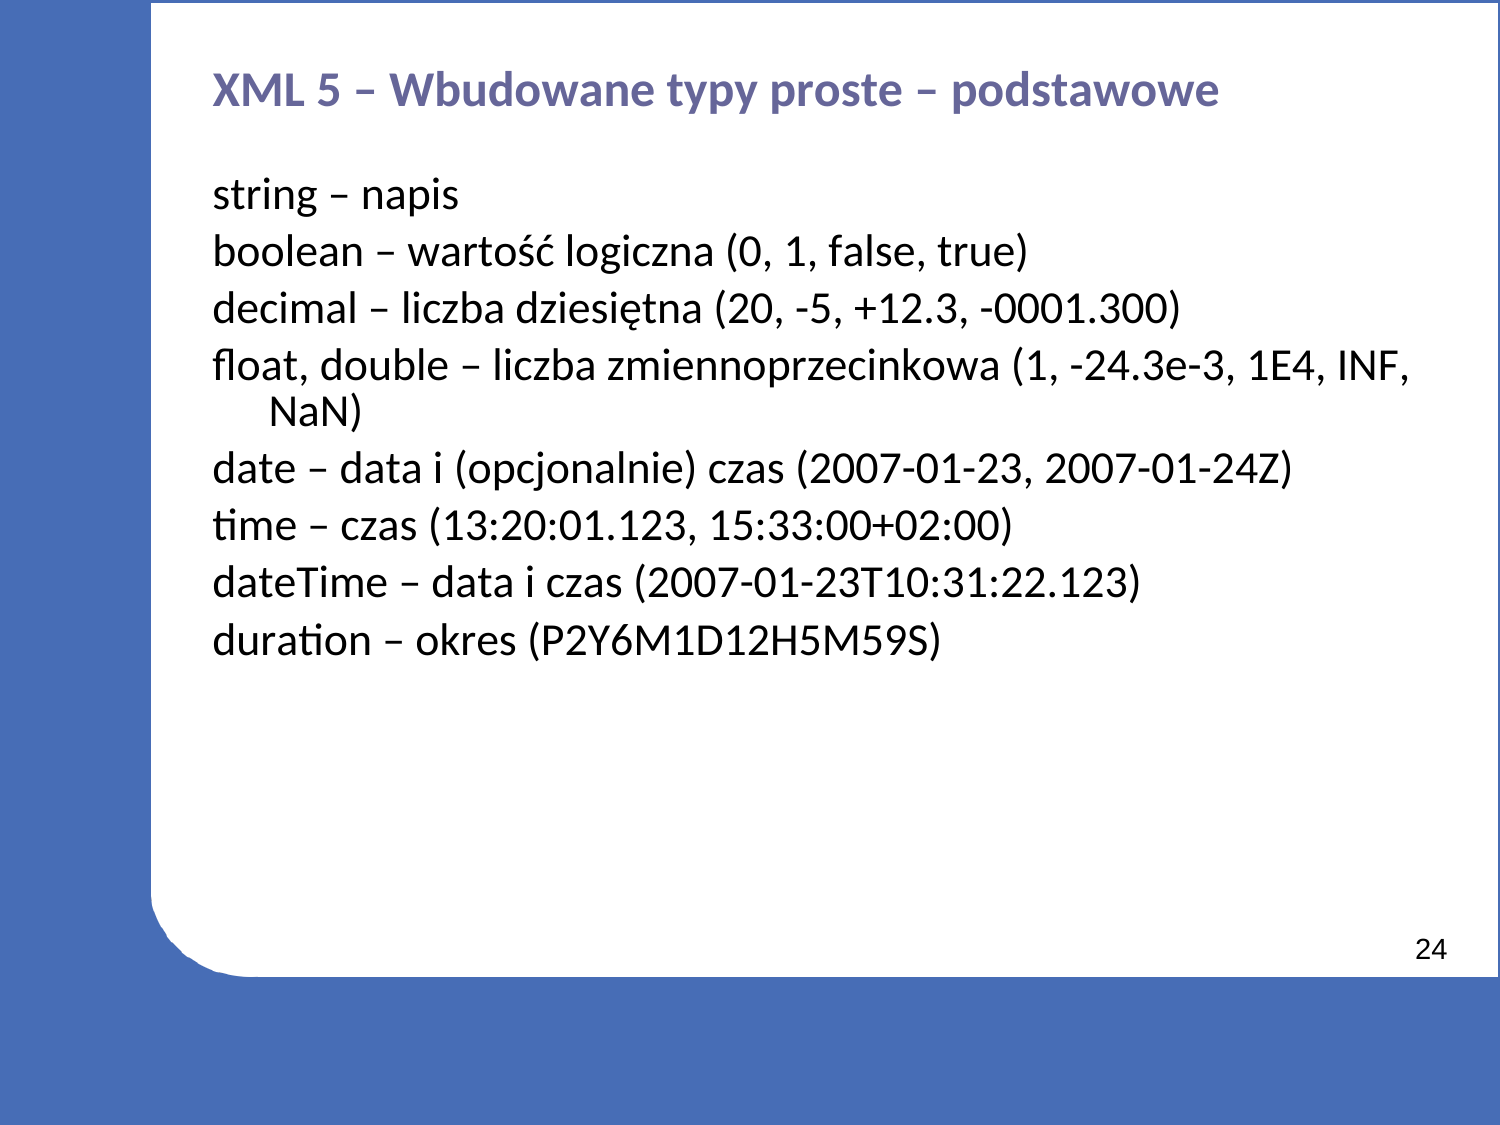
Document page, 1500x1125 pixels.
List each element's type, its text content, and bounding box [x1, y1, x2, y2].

picture [0, 0, 1500, 1125]
list string – napis boolean – wartość logiczna (0, 1, false, true) decimal – liczba dziesiętna (20, -5, +12.3, -0001.300) float, double – liczba zmiennoprzecinkowa (1, -24.3e-3, 1E4, INF, NaN) date – data i (opcjonalnie) czas (2007-01-23, 2007-01-24Z) time – czas (13:20:01.123, 15:33:00+02:00) dateTime – data i czas (2007-01-23T10:31:22.123) duration – okres (P2Y6M1D12H5M59S) [212, 174, 1448, 911]
title XML 5 – Wbudowane typy proste – podstawowe [212, 24, 1447, 164]
